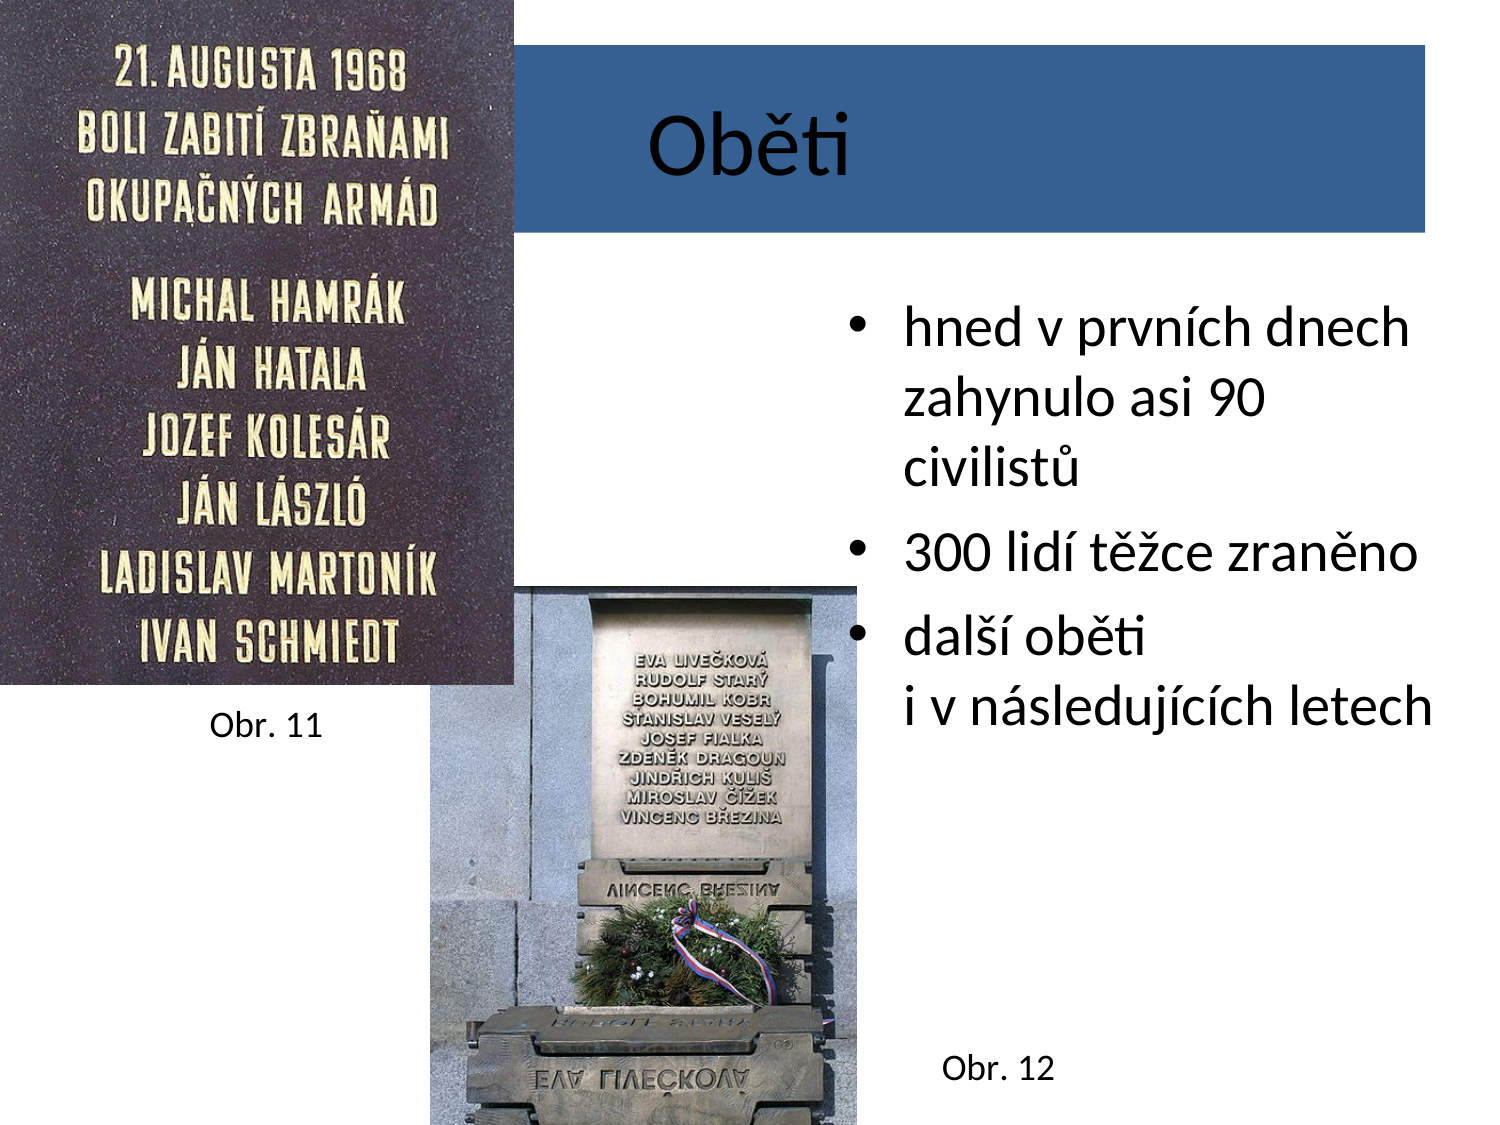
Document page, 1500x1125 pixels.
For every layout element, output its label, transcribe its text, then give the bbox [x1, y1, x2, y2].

picture [0, 0, 514, 685]
text_box Obr. 12 [927, 1034, 1500, 1096]
title Oběti [514, 45, 1426, 233]
list hned v prvních dnech zahynulo asi 90 civilistů 300 lidí těžce zraněno další oběti i v následujících letech [832, 196, 1471, 1006]
text_box [430, 586, 857, 1125]
text_box Obr. 11 [194, 692, 349, 753]
